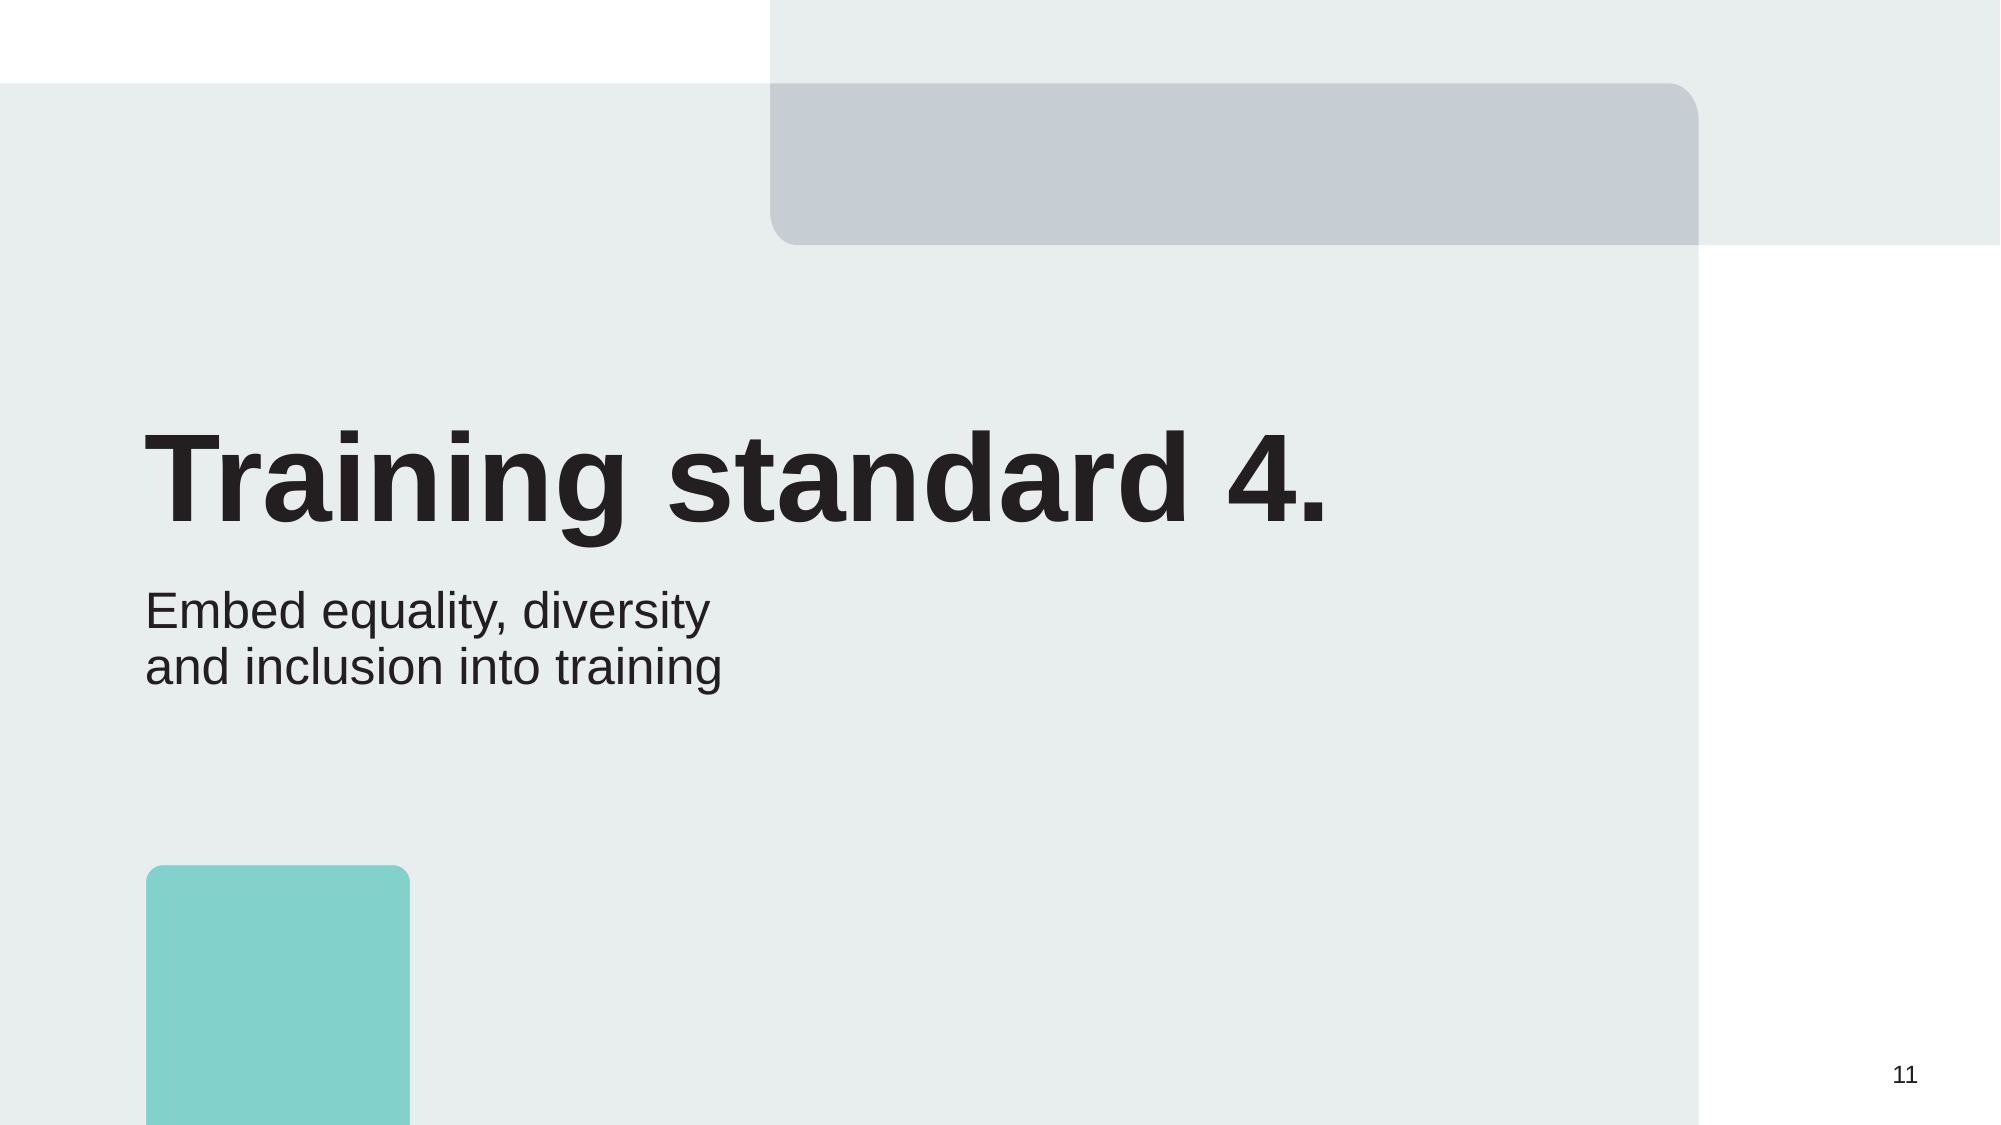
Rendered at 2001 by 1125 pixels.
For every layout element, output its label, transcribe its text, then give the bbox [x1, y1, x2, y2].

list Embed equality, diversity and inclusion into training [144, 584, 1542, 820]
list Training standard 4. [144, 413, 1576, 572]
